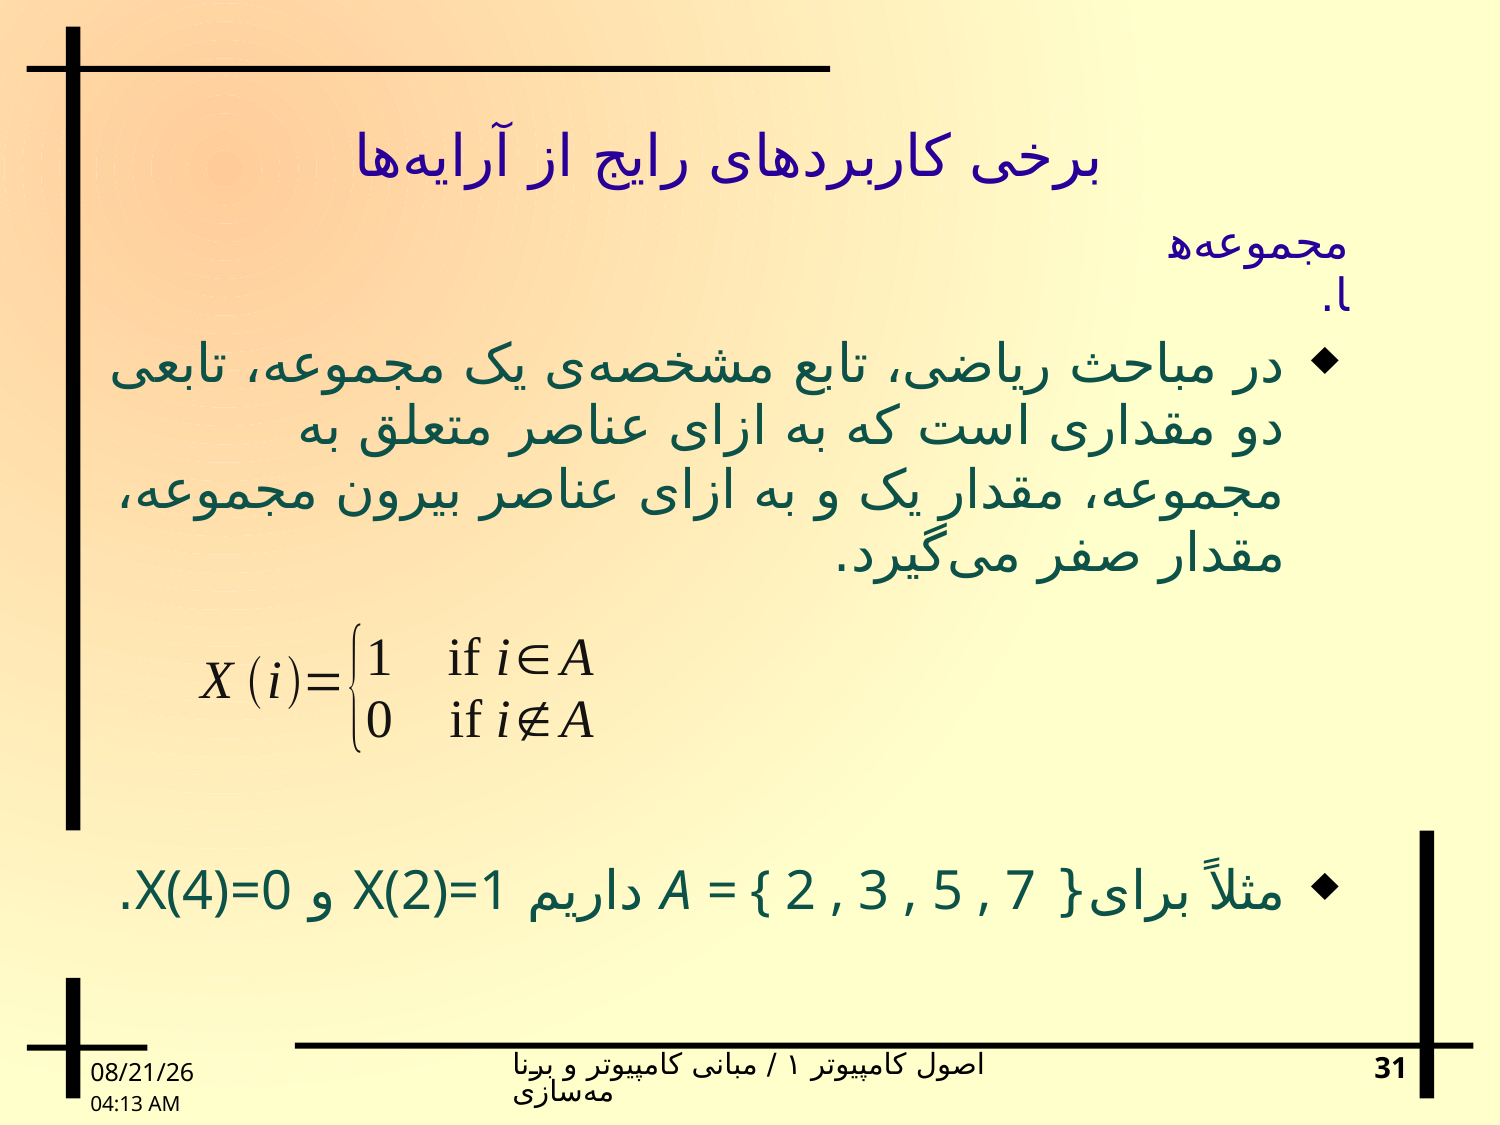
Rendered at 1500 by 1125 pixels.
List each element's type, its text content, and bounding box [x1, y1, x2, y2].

title مجموعه‌ها. [1168, 209, 1350, 329]
chart [187, 621, 601, 756]
list در مباحث ریاضی، تابع مشخصه‌ی یک مجموعه، تابعی دو مقداری است که به ازای عناصر متعلق به مجموعه، مقدار یک و به ازای عناصر بیرون مجموعه، مقدار صفر می‌گیرد. مثلاً برای{ A = { 2 , 3 , 5 , 7 داریم X(2)=1 و X(4)=0. [98, 331, 1410, 939]
title برخی کاربردهای رایج از آرایه‌ها [113, 97, 1344, 217]
